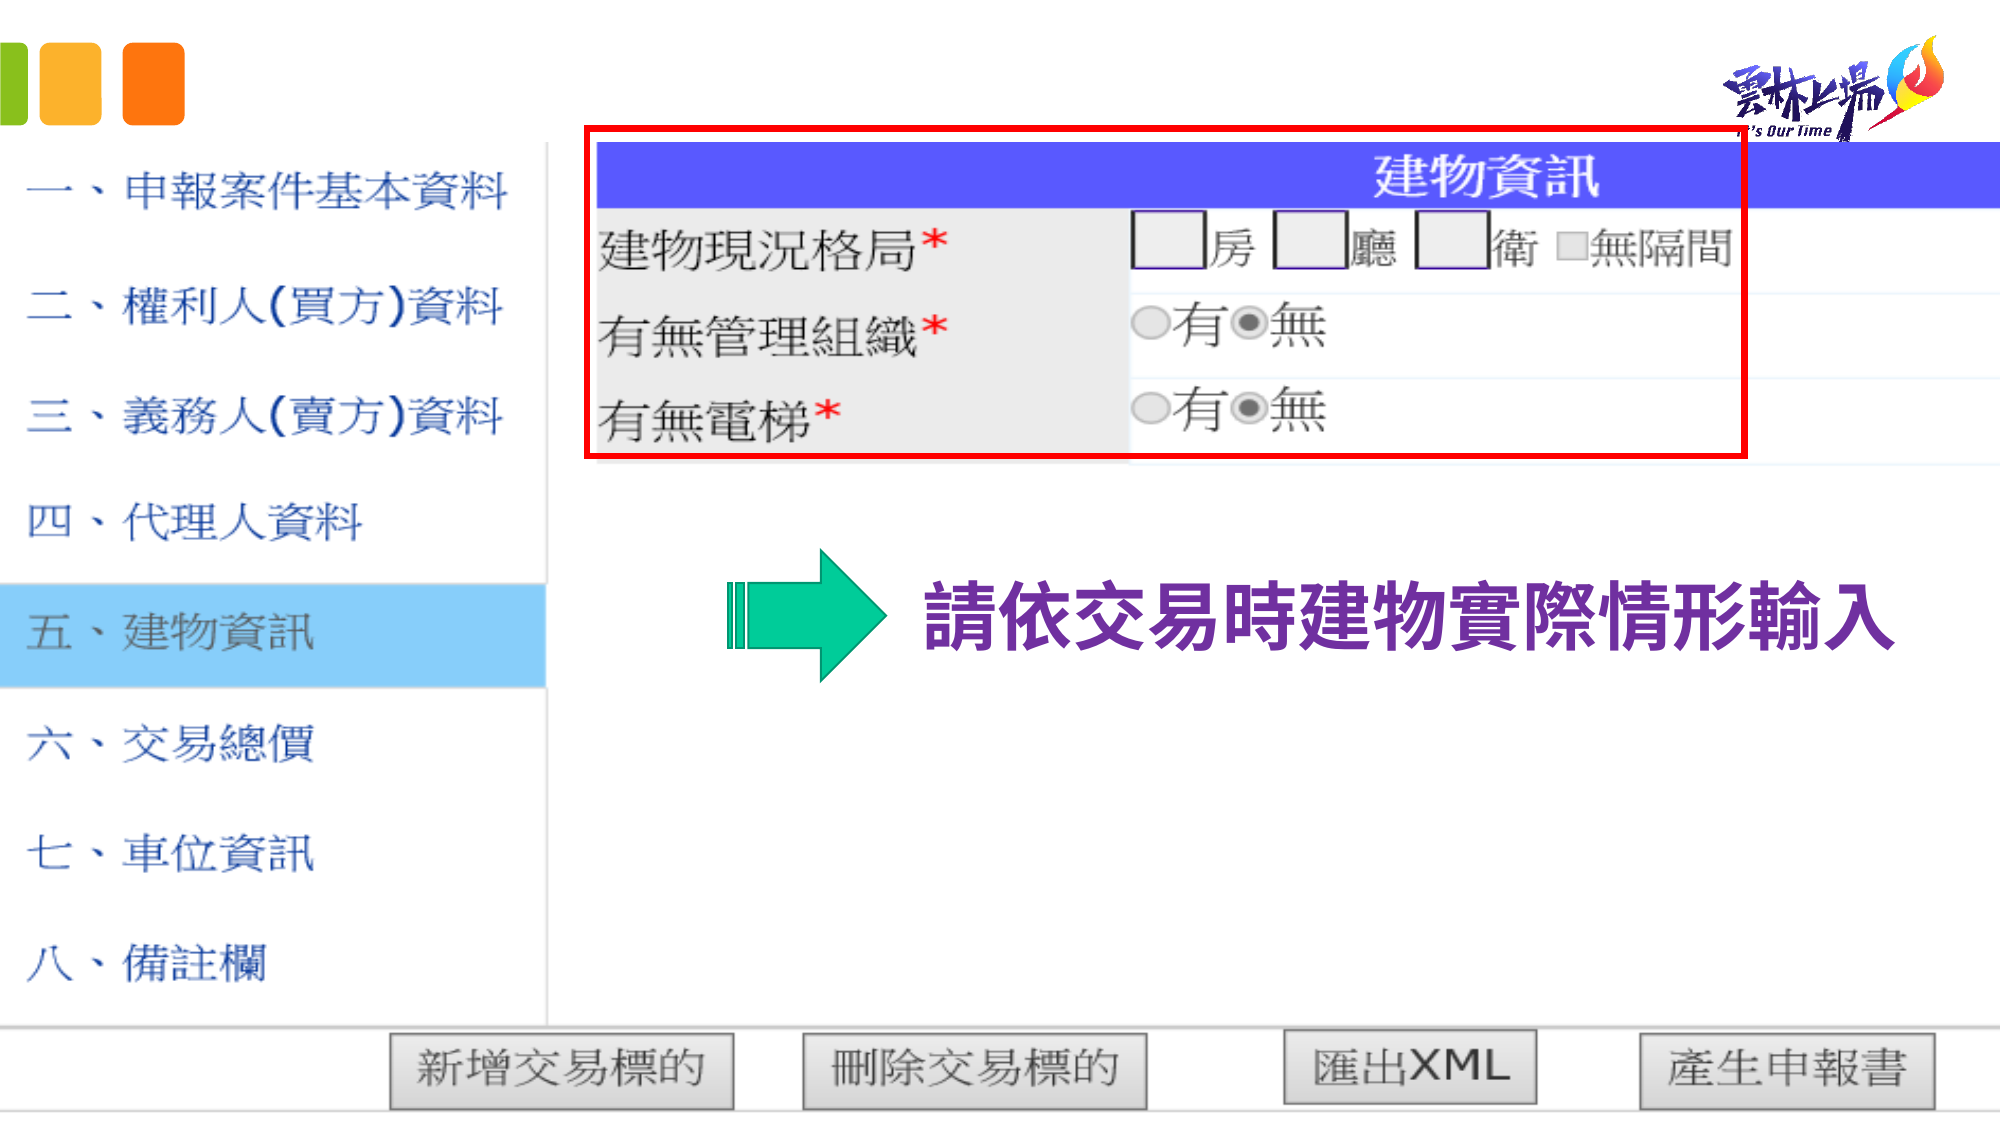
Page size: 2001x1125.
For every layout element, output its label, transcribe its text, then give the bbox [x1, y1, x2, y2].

picture [590, 132, 1741, 453]
picture [0, 29, 2000, 1125]
title 請依交易時建物實際情形輸入 [902, 549, 2000, 670]
